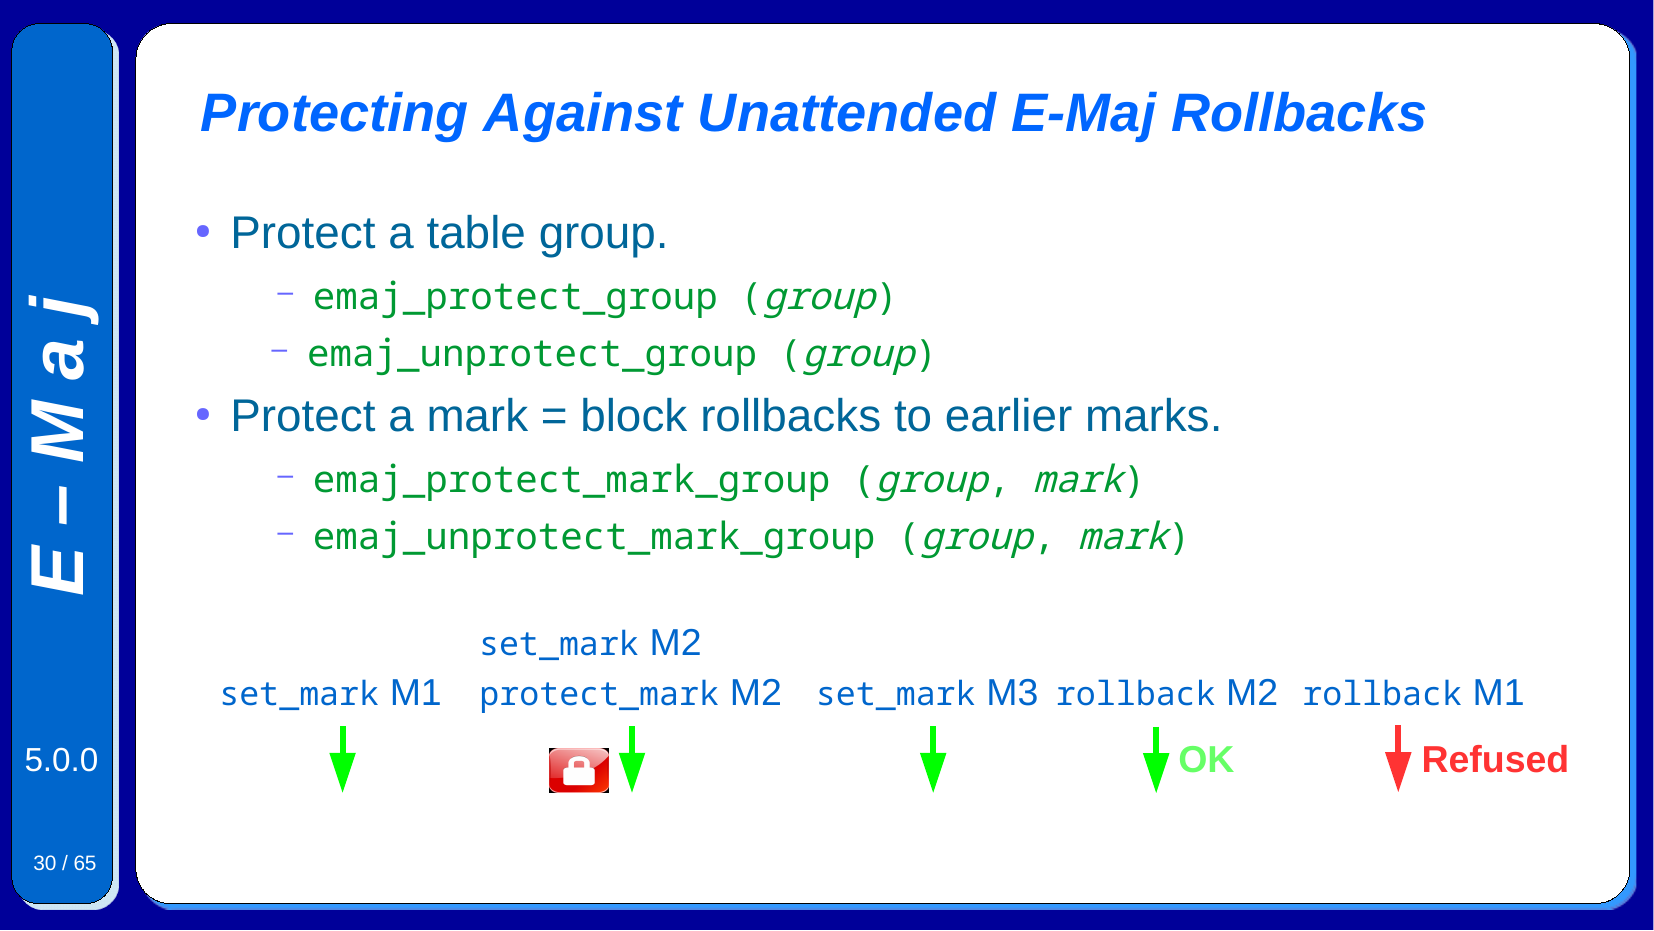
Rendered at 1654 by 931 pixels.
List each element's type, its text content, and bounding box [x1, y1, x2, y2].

text_box set_mark M2 [464, 612, 721, 662]
text_box rollback M2 [1058, 662, 1287, 722]
text_box set_mark M3 [801, 662, 1058, 722]
text_box rollback M1 [1287, 662, 1540, 722]
title Protecting Against Unattended E-Maj Rollbacks [200, 34, 1575, 191]
picture [549, 748, 609, 793]
text_box set_mark M1 [204, 662, 461, 722]
text_box Refused [1396, 730, 1595, 793]
list Protect a table group. emaj_protect_group (group) emaj_unprotect_group (group) Protect a mark = block rollbacks to earlier marks. emaj_protect_mark_group (group, mark) emaj_unprotect_mark_group (group, mark) [177, 206, 1587, 556]
text_box OK [1163, 731, 1250, 789]
text_box protect_mark M2 [464, 662, 797, 722]
